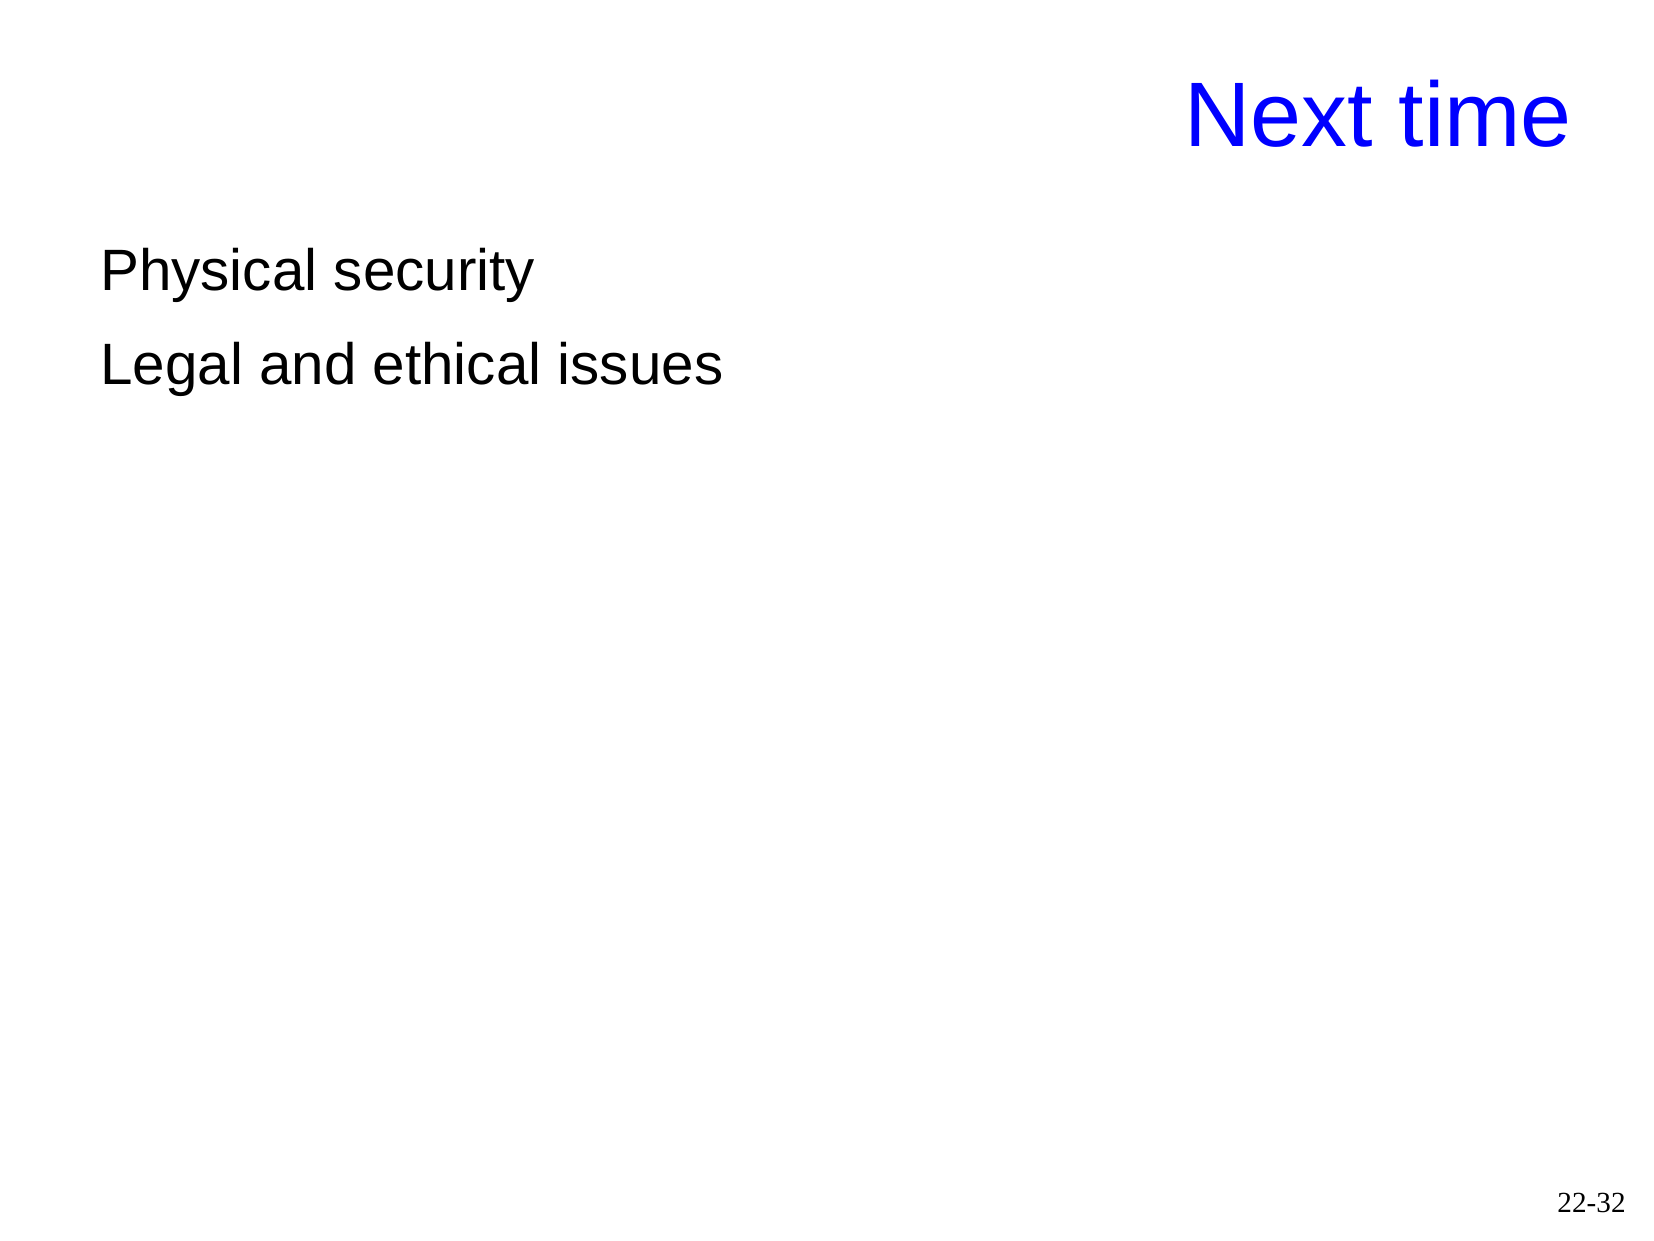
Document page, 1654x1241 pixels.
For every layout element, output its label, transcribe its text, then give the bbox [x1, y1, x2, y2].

title Next time [84, 18, 1573, 211]
list Physical security Legal and ethical issues [82, 237, 1571, 1156]
